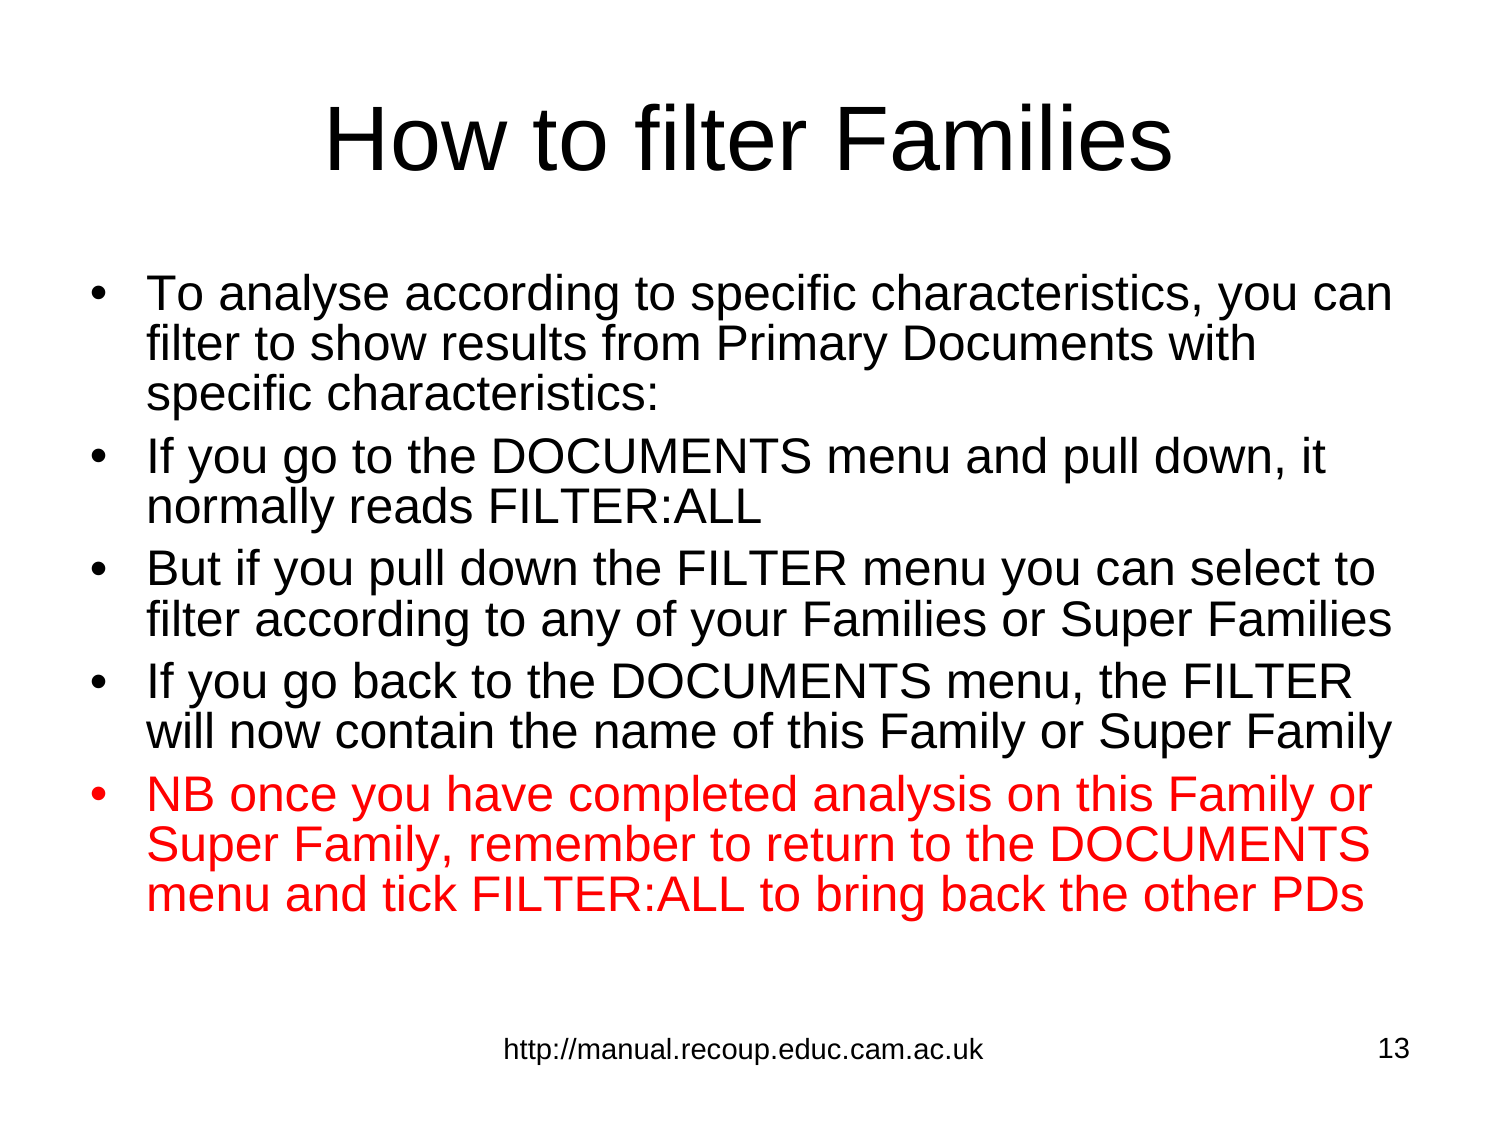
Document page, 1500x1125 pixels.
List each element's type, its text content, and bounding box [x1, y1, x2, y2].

title How to filter Families [75, 45, 1426, 233]
list To analyse according to specific characteristics, you can filter to show results from Primary Documents with specific characteristics: If you go to the DOCUMENTS menu and pull down, it normally reads FILTER:ALL But if you pull down the FILTER menu you can select to filter according to any of your Families or Super Families If you go back to the DOCUMENTS menu, the FILTER will now contain the name of this Family or Super Family NB once you have completed analysis on this Family or Super Family, remember to return to the DOCUMENTS menu and tick FILTER:ALL to bring back the other PDs [75, 262, 1426, 1006]
